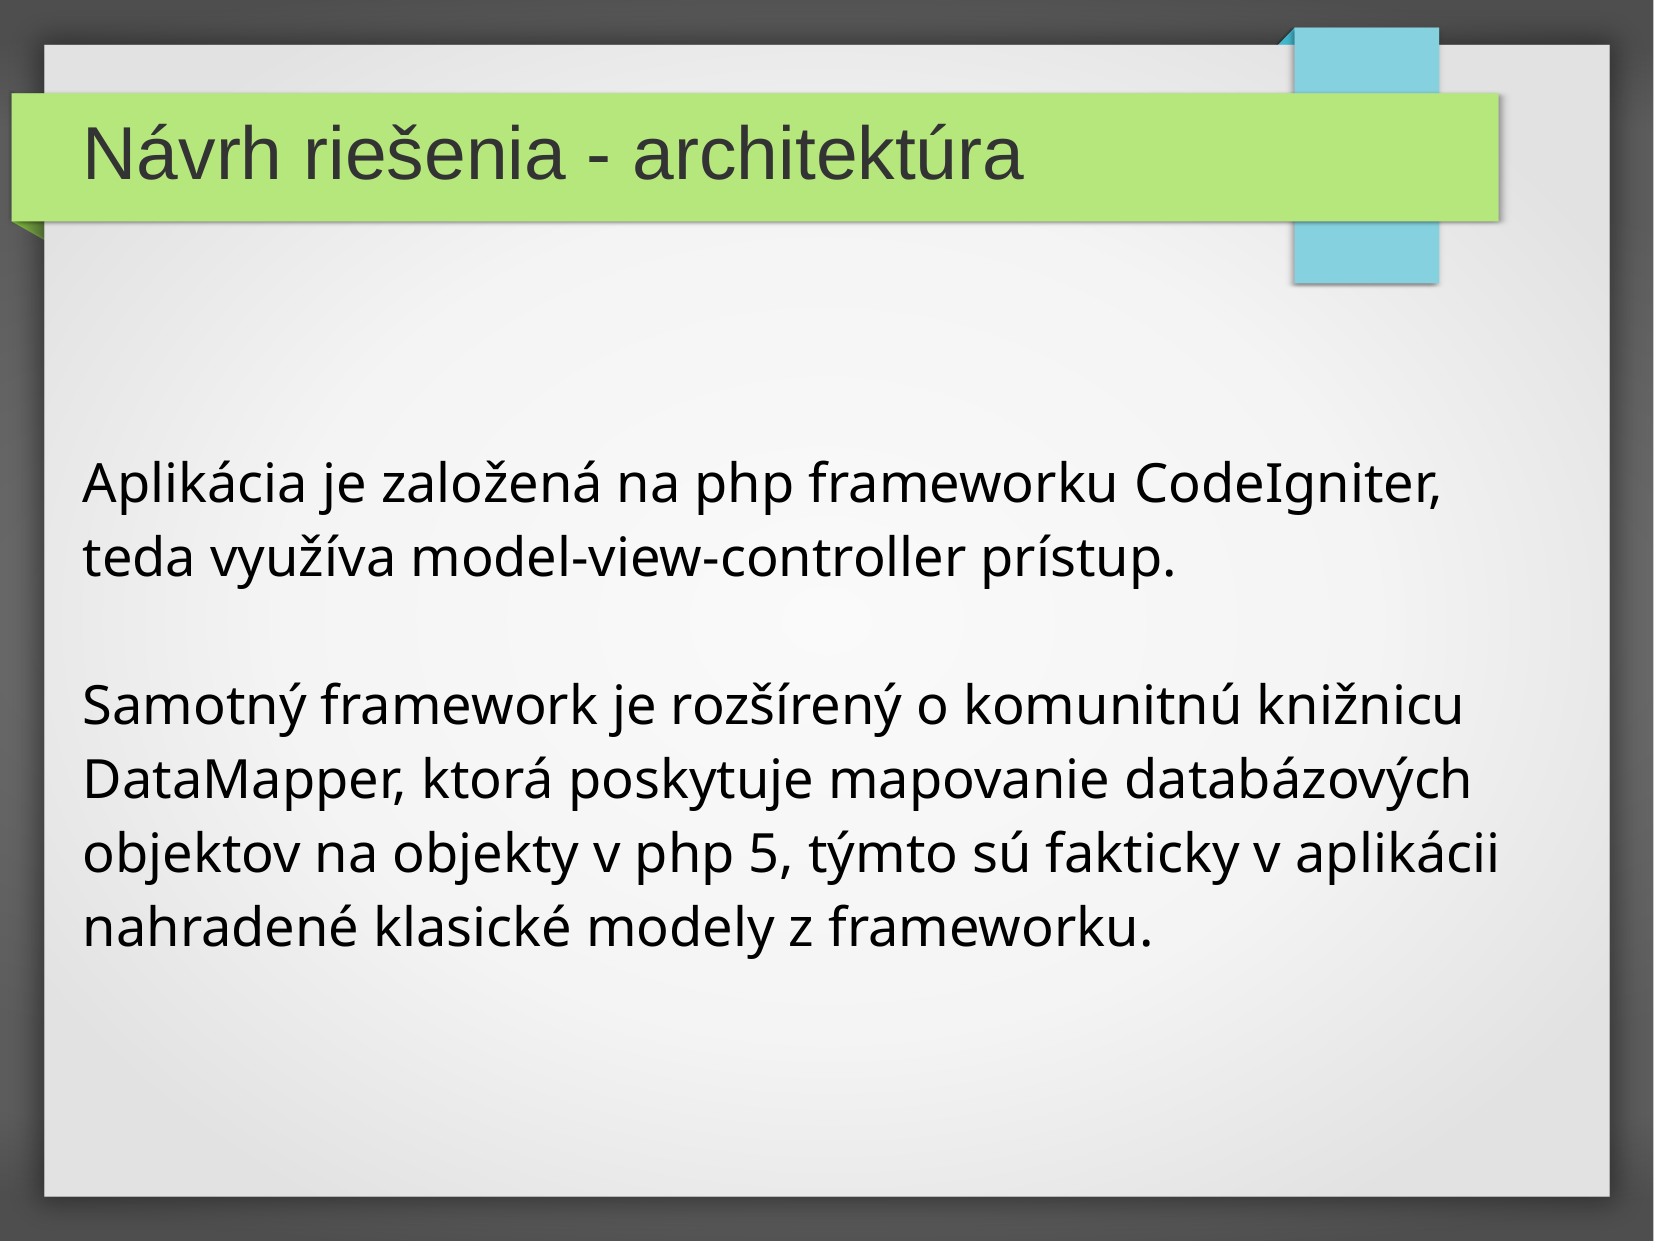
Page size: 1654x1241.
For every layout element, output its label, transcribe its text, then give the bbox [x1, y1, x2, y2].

title Návrh riešenia - architektúra [82, 100, 1241, 207]
subtitle Aplikácia je založená na php frameworku CodeIgniter, teda využíva model-view-controller prístup. Samotný framework je rozšírený o komunitnú knižnicu DataMapper, ktorá poskytuje mapovanie databázových objektov na objekty v php 5, týmto sú fakticky v aplikácii nahradené klasické modely z frameworku. [82, 343, 1538, 1064]
picture [0, 0, 1654, 1241]
